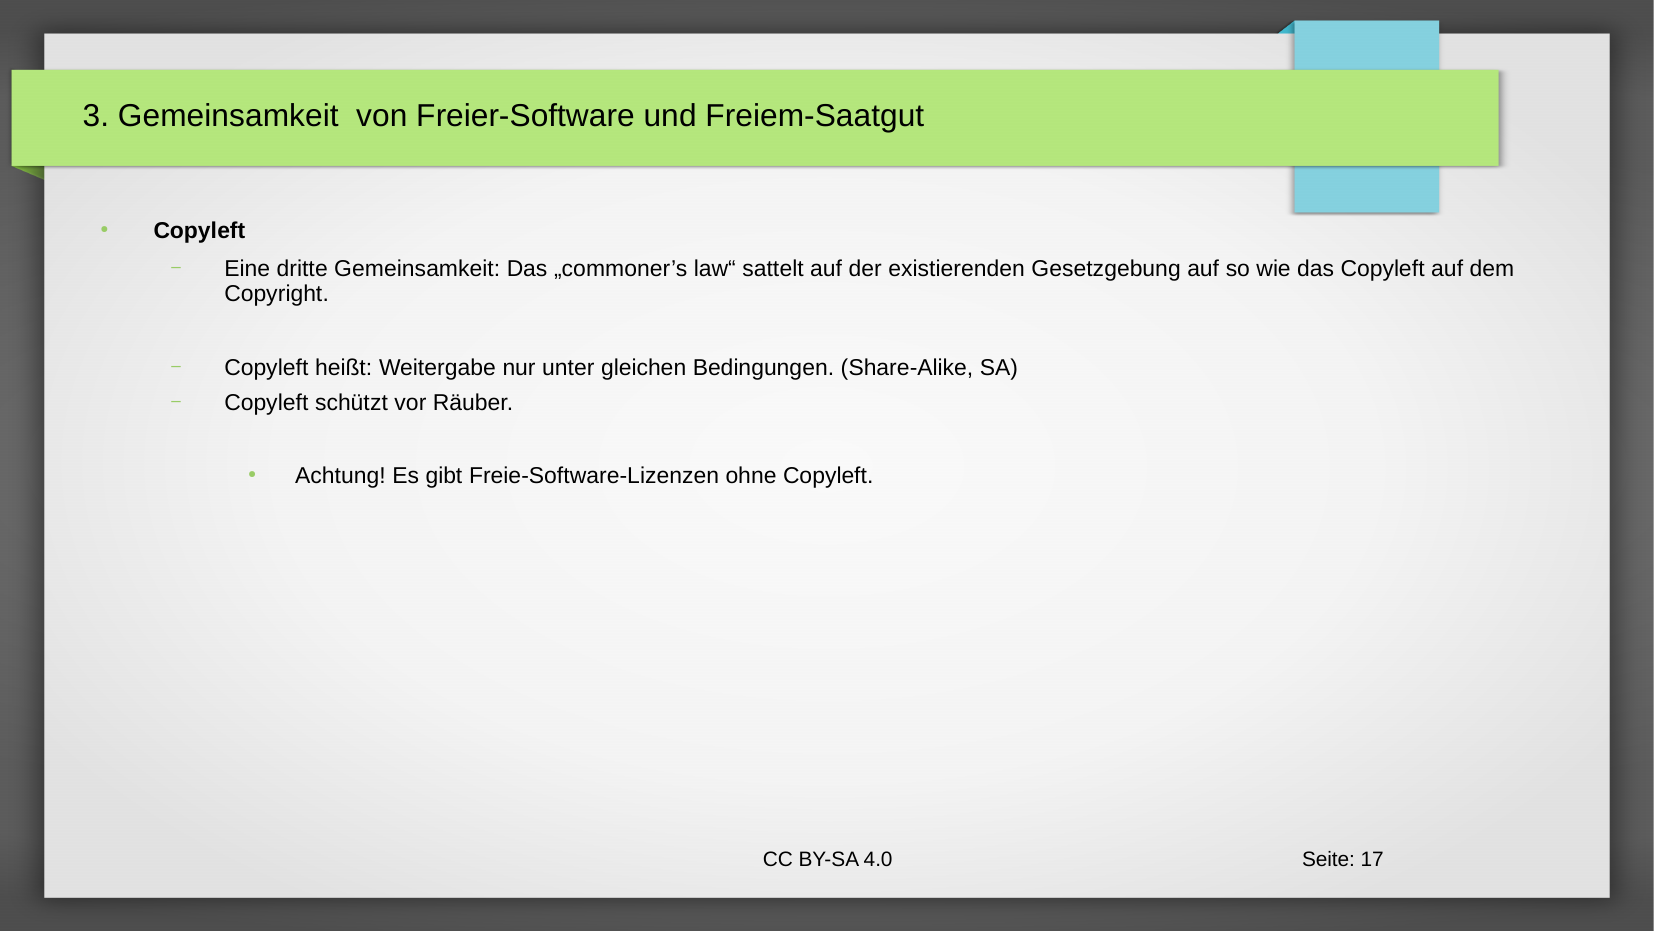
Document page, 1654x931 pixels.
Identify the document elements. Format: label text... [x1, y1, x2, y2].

title 3. Gemeinsamkeit von Freier-Software und Freiem-Saatgut [82, 97, 1264, 133]
picture [0, 0, 1654, 931]
list Copyleft Eine dritte Gemeinsamkeit: Das „commoner’s law“ sattelt auf der existierenden Gesetzgebung auf so wie das Copyleft auf dem Copyright. Copyleft heißt: Weitergabe nur unter gleichen Bedingungen. (Share-Alike, SA) Copyleft schützt vor Räuber. Achtung! Es gibt Freie-Software-Lizenzen ohne Copyleft. [82, 217, 1571, 758]
